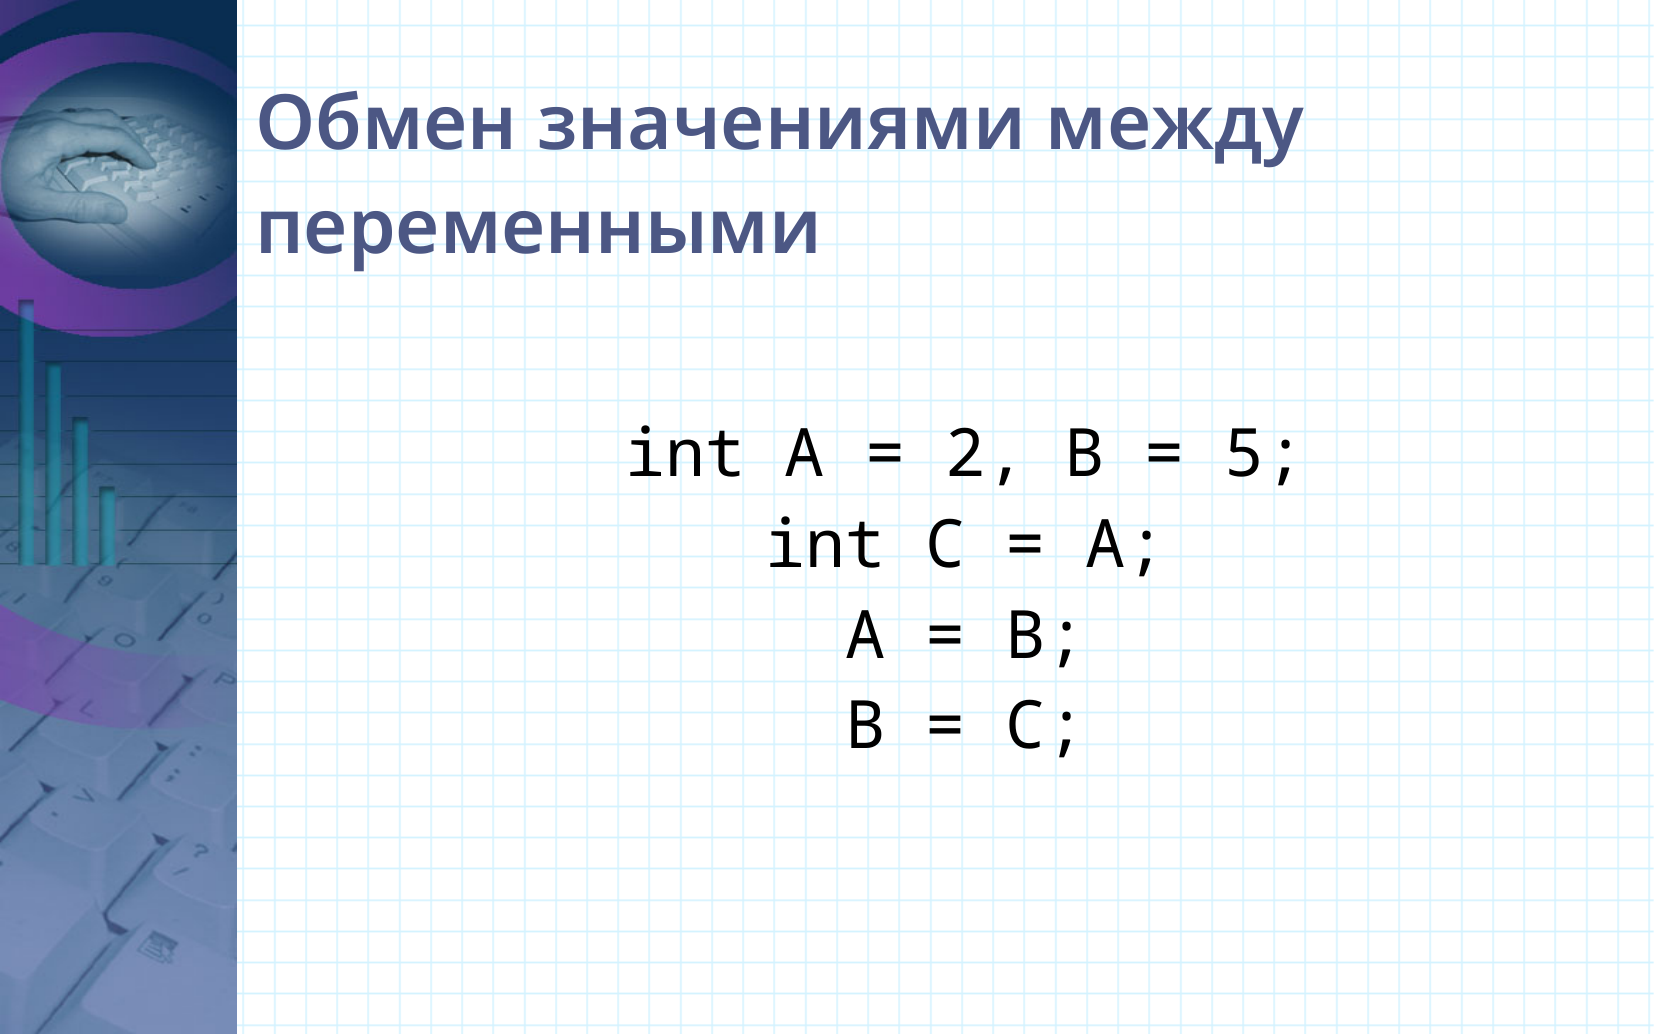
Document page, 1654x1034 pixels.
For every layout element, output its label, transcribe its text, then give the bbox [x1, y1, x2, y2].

subtitle int A = 2, B = 5; int C = A; A = B; B = C; [254, 287, 1640, 887]
title Обмен значениями между переменными [254, 80, 1640, 264]
picture [0, 0, 1654, 1034]
